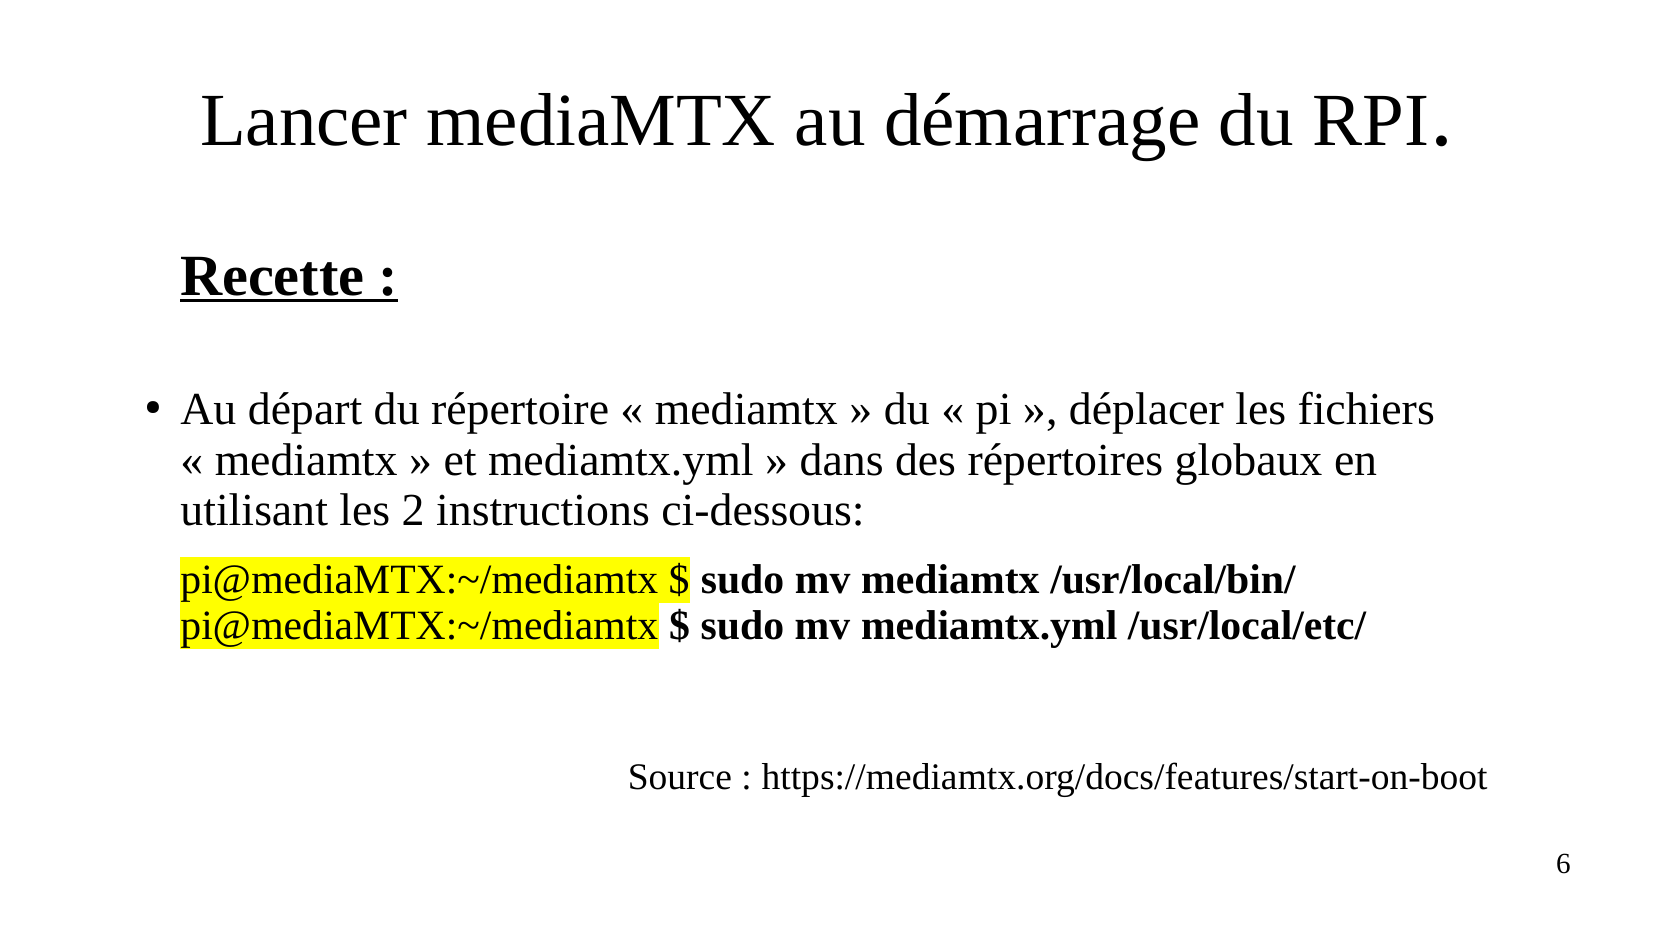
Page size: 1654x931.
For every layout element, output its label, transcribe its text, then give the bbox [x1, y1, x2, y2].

text_box Recette : Au départ du répertoire « mediamtx » du « pi », déplacer les fichiers « mediamtx » et mediamtx.yml » dans des répertoires globaux en utilisant les 2 instructions ci-dessous: pi@mediaMTX:~/mediamtx $ sudo mv mediamtx /usr/local/bin/ pi@mediaMTX:~/mediamtx $ sudo mv mediamtx.yml /usr/local/etc/ [130, 236, 1518, 657]
title Lancer mediaMTX au démarrage du RPI. [82, 37, 1571, 193]
text_box Source : https://mediamtx.org/docs/features/start-on-boot [613, 748, 1527, 815]
